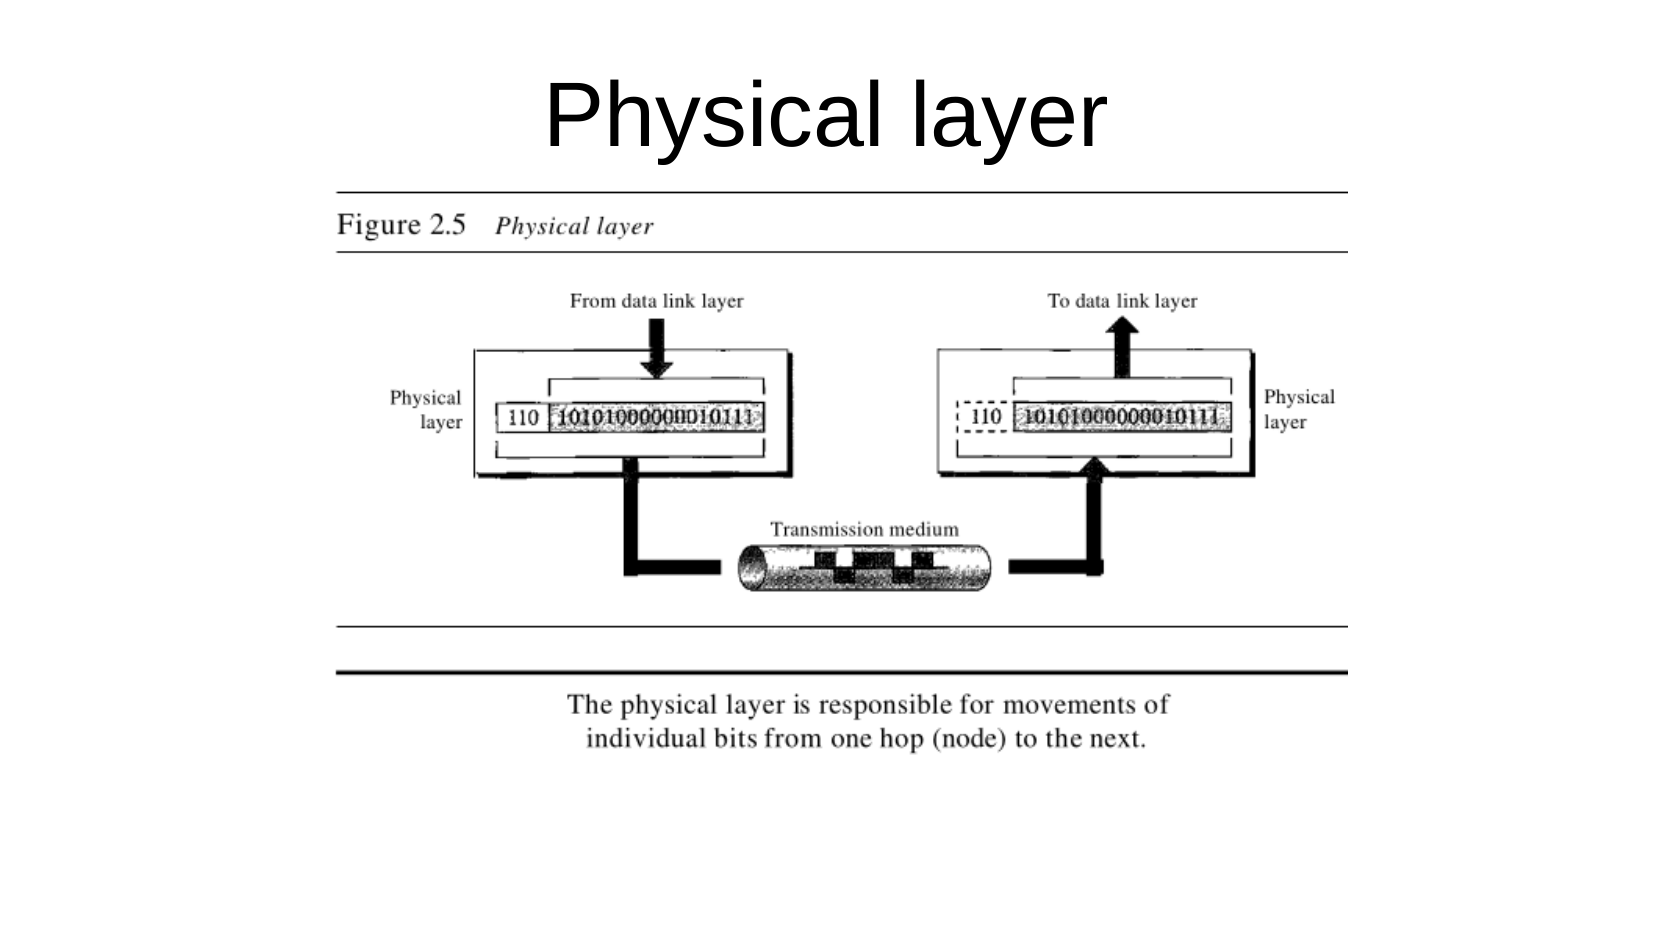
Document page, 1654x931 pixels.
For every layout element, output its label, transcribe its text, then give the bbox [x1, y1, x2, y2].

picture [319, 181, 1348, 761]
title Physical layer [82, 37, 1571, 193]
